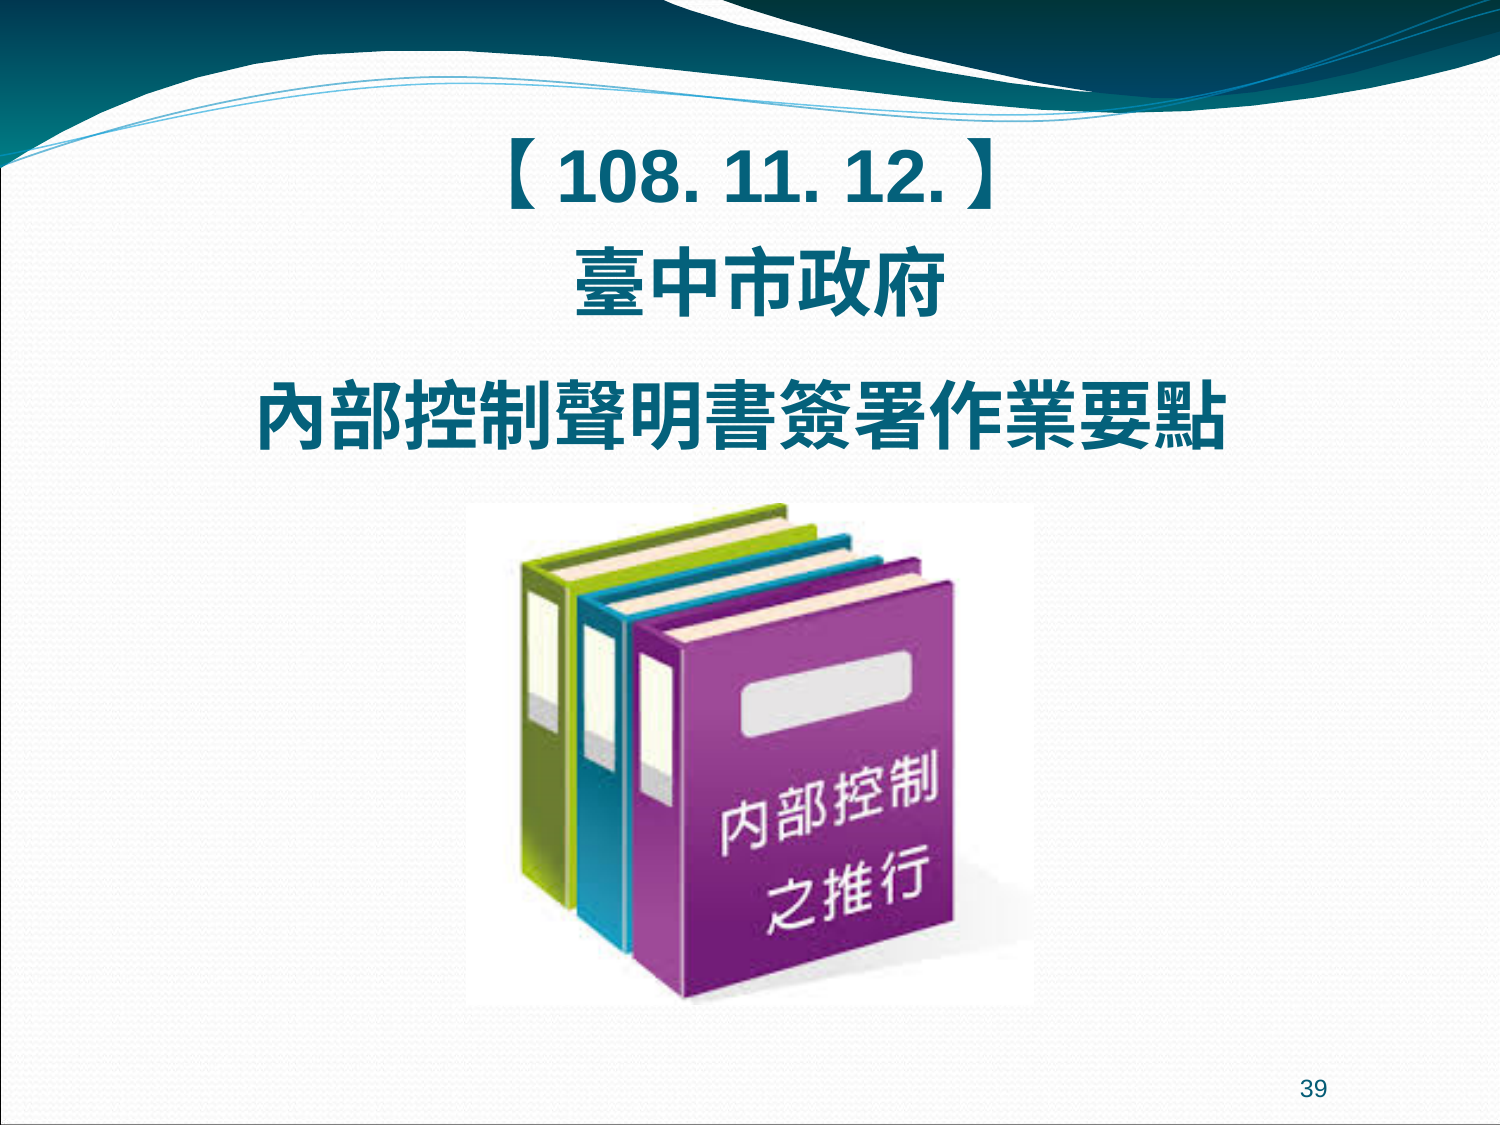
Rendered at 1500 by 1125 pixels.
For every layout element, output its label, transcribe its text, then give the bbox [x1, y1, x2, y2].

picture [466, 503, 1034, 1005]
text_box [1299, 1042, 1426, 1103]
title 【108. 11. 12.】 臺中市政府 內部控制聲明書簽署作業要點 [76, 101, 1427, 457]
